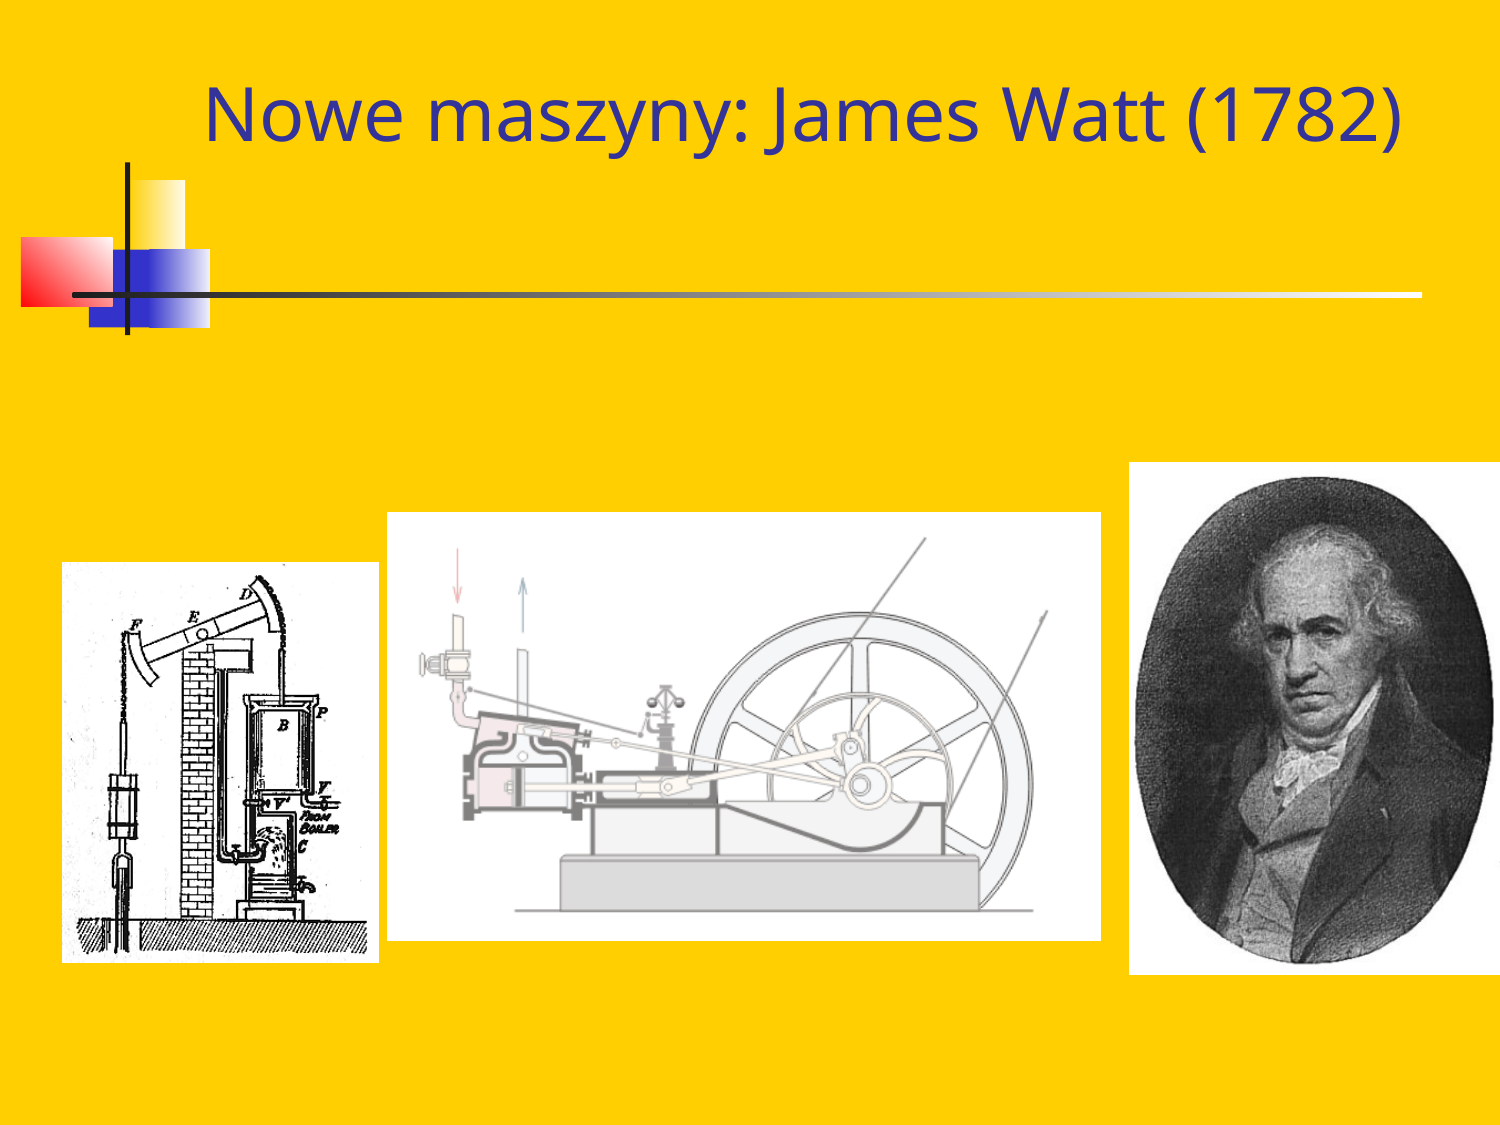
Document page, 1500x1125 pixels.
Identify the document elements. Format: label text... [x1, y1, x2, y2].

text_box Nowe maszyny: James Watt (1782) [187, 58, 1500, 165]
picture [387, 512, 1101, 941]
picture [1129, 462, 1500, 976]
picture [62, 562, 379, 963]
